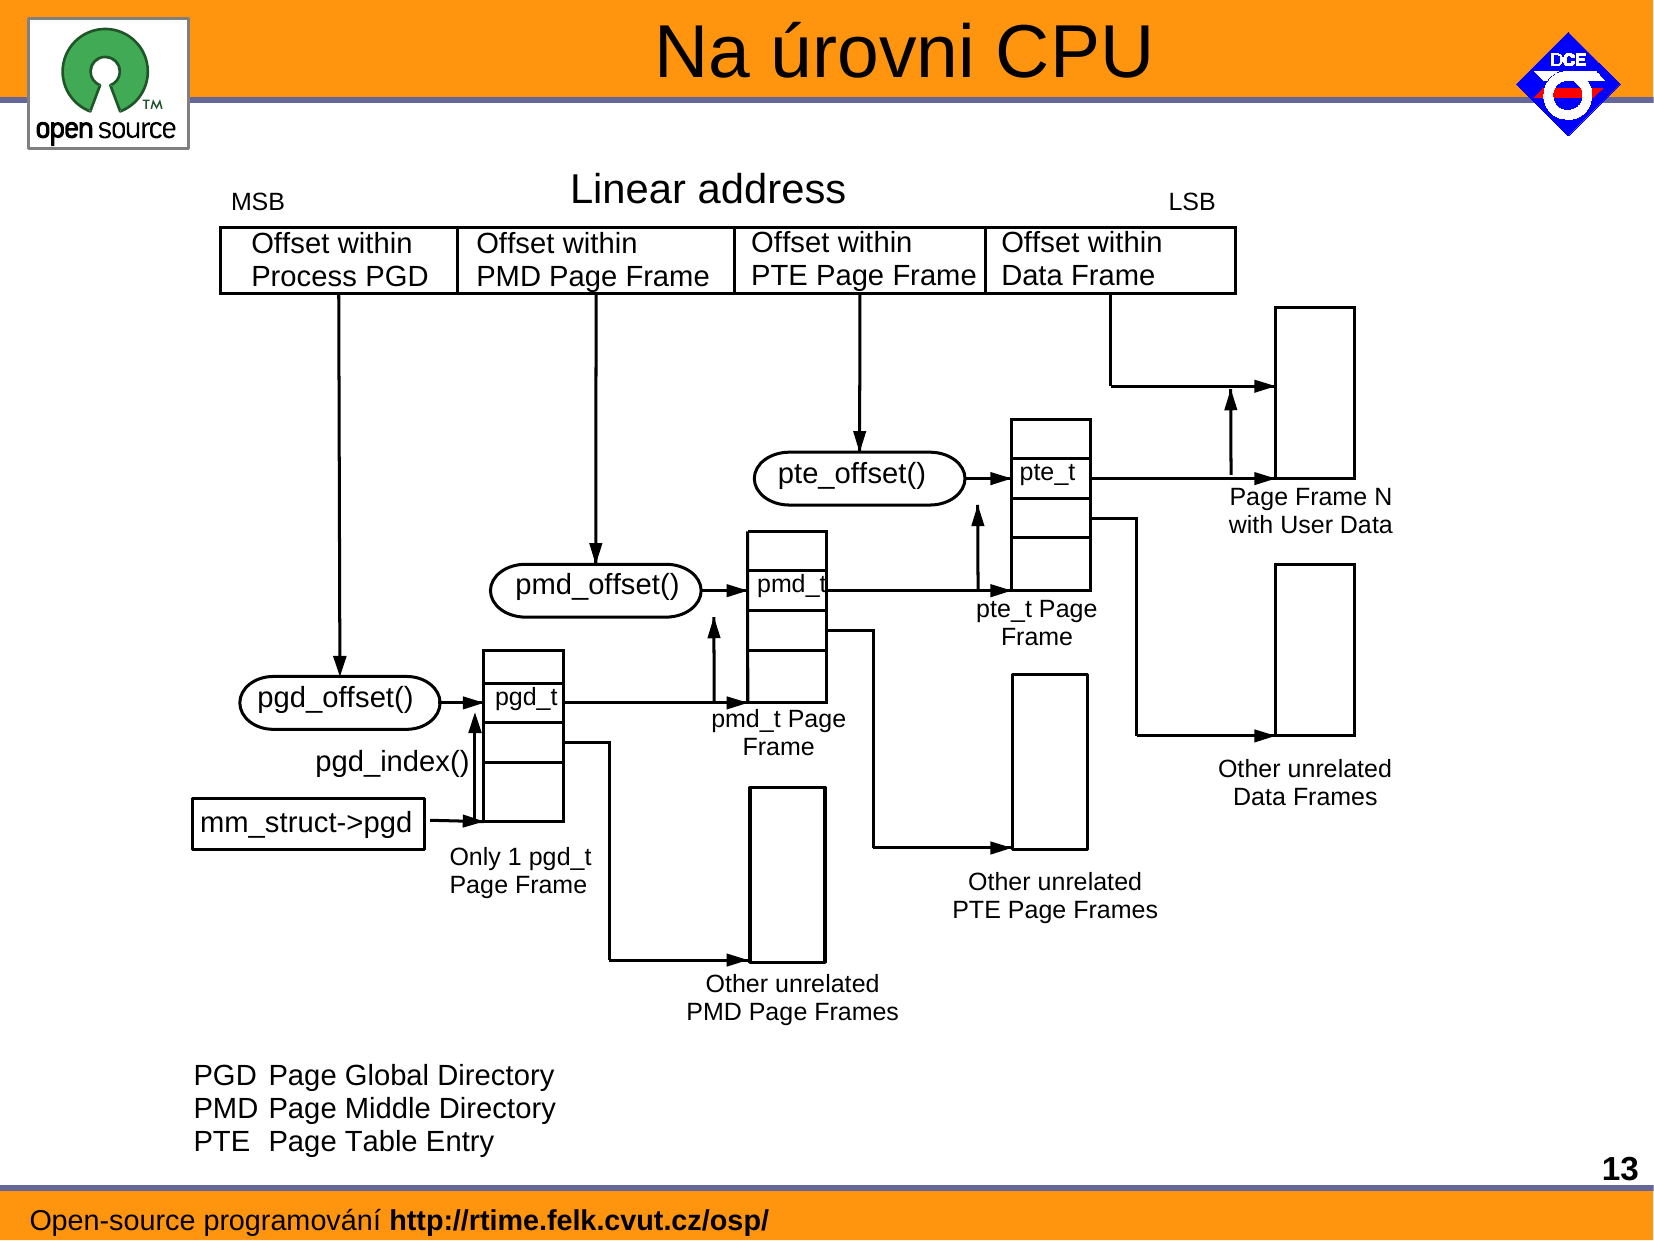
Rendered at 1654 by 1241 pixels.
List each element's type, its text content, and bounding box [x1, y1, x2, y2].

text_box PGD Page Global Directory PMD Page Middle Directory PTE Page Table Entry [187, 1053, 988, 1175]
text_box [1013, 500, 1089, 536]
text_box [756, 470, 770, 498]
text_box [462, 696, 484, 710]
text_box [430, 687, 438, 718]
text_box Only 1 pgd_t Page Frame [442, 834, 625, 913]
text_box [462, 814, 484, 828]
text_box Offset within Data Frame [993, 218, 1213, 307]
text_box pmd_t [750, 562, 850, 613]
text_box [485, 764, 562, 820]
text_box Page Frame N with User Data [1200, 474, 1422, 553]
text_box [1277, 566, 1353, 734]
text_box [242, 688, 249, 718]
text_box pmd_t Page Frame [687, 697, 871, 775]
text_box MSB [225, 181, 338, 226]
text_box [1213, 229, 1234, 292]
text_box [1254, 379, 1276, 393]
text_box [750, 613, 825, 649]
text_box [990, 471, 1012, 486]
text_box [589, 543, 603, 560]
text_box [990, 841, 1011, 855]
text_box [493, 571, 507, 610]
text_box [726, 584, 746, 598]
text_box [459, 229, 468, 292]
text_box Offset within PMD Page Frame [468, 219, 719, 308]
text_box pte_t Page Frame [945, 587, 1129, 665]
text_box pte_offset() [770, 450, 950, 502]
text_box [1013, 539, 1089, 587]
text_box Other unrelated PMD Page Frames [675, 962, 911, 1041]
text_box [485, 652, 562, 682]
text_box [1014, 676, 1086, 848]
text_box [1224, 389, 1238, 411]
text_box [719, 229, 733, 292]
text_box [853, 431, 867, 450]
text_box Linear address [562, 157, 888, 226]
text_box [222, 229, 243, 292]
text_box pte_t [1012, 450, 1113, 500]
text_box [950, 460, 963, 497]
text_box pgd_t [487, 675, 572, 725]
text_box pgd_index() [307, 737, 473, 790]
text_box [1254, 729, 1274, 743]
text_box [485, 724, 562, 761]
text_box [726, 953, 748, 962]
text_box Offset within PTE Page Frame [743, 218, 993, 307]
text_box pmd_offset() [507, 560, 688, 613]
text_box mm_struct->pgd [192, 798, 425, 850]
text_box [246, 795, 430, 845]
text_box Offset within Process PGD [243, 219, 457, 308]
text_box [750, 533, 825, 562]
text_box Other unrelated PTE Page Frames [937, 859, 1174, 938]
text_box [688, 573, 699, 608]
text_box pgd_offset() [249, 673, 430, 725]
title Na úrovni CPU [178, 4, 1631, 98]
text_box [1013, 421, 1089, 450]
text_box [750, 652, 825, 697]
text_box [736, 229, 743, 292]
text_box [707, 617, 721, 639]
text_box [971, 504, 985, 527]
text_box LSB [1162, 181, 1238, 226]
text_box pgd_index() [476, 737, 488, 790]
text_box Other unrelated Data Frames [1187, 747, 1424, 826]
text_box [1277, 309, 1353, 474]
